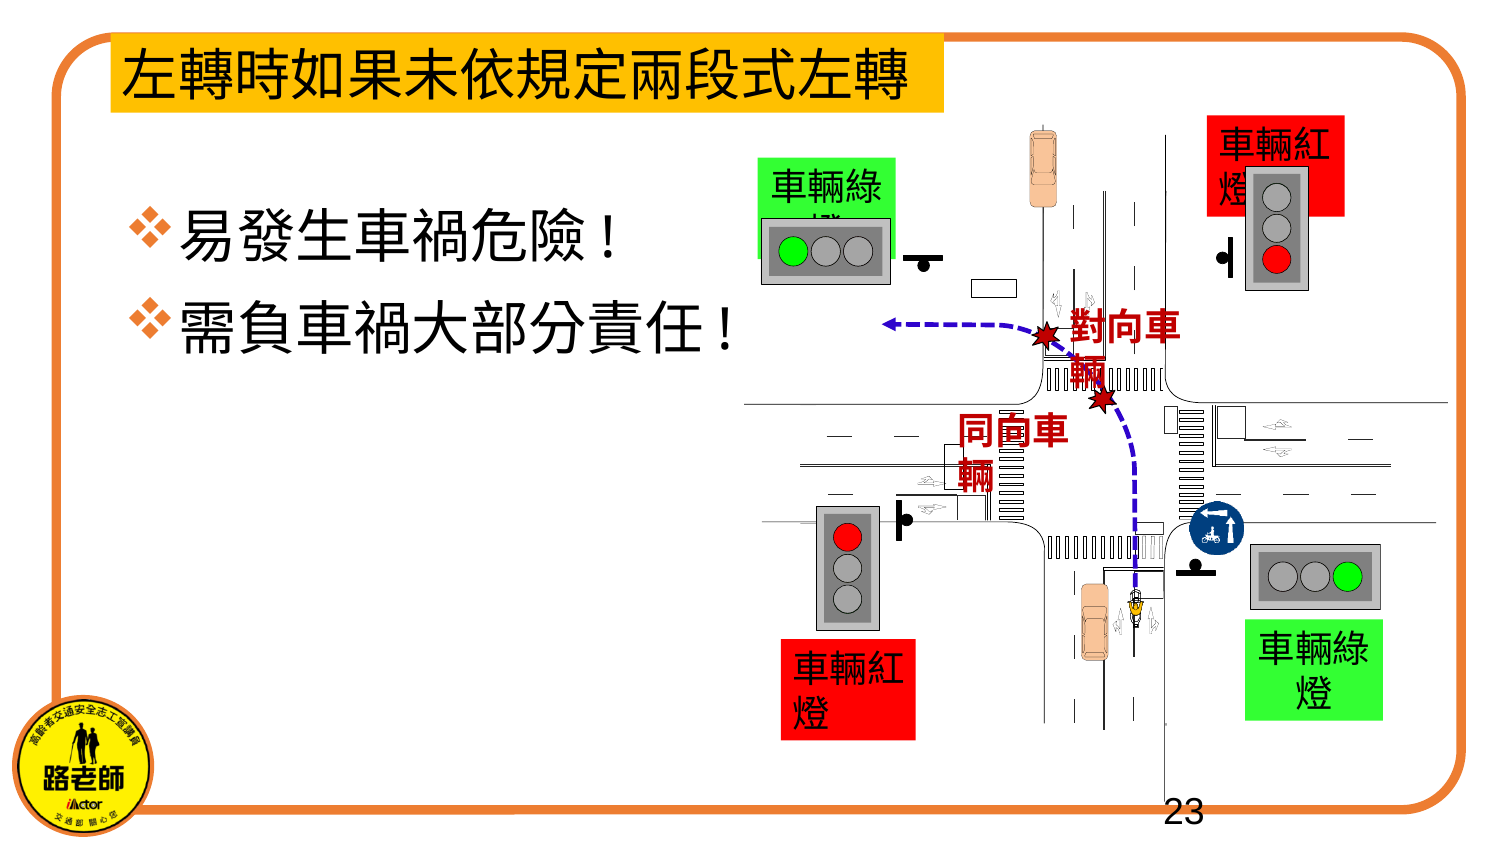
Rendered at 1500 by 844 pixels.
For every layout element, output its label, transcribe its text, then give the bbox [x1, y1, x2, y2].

picture [743, 124, 1452, 802]
text_box 同向車輛 [946, 401, 1082, 504]
text_box [1031, 321, 1057, 351]
text_box 對向車輛 [1057, 297, 1194, 399]
text_box 車輛紅燈 [780, 639, 916, 741]
text_box 左轉時如果未依規定兩段式左轉 [110, 33, 944, 113]
text_box 車輛綠燈 [757, 157, 896, 260]
text_box 車輛紅燈 [1206, 115, 1345, 217]
picture [16, 699, 150, 833]
text_box 車輛綠燈 [1245, 619, 1383, 721]
text_box [1089, 399, 1117, 414]
text_box 易發生車禍危險! 需負車禍大部分責任! [112, 126, 743, 760]
